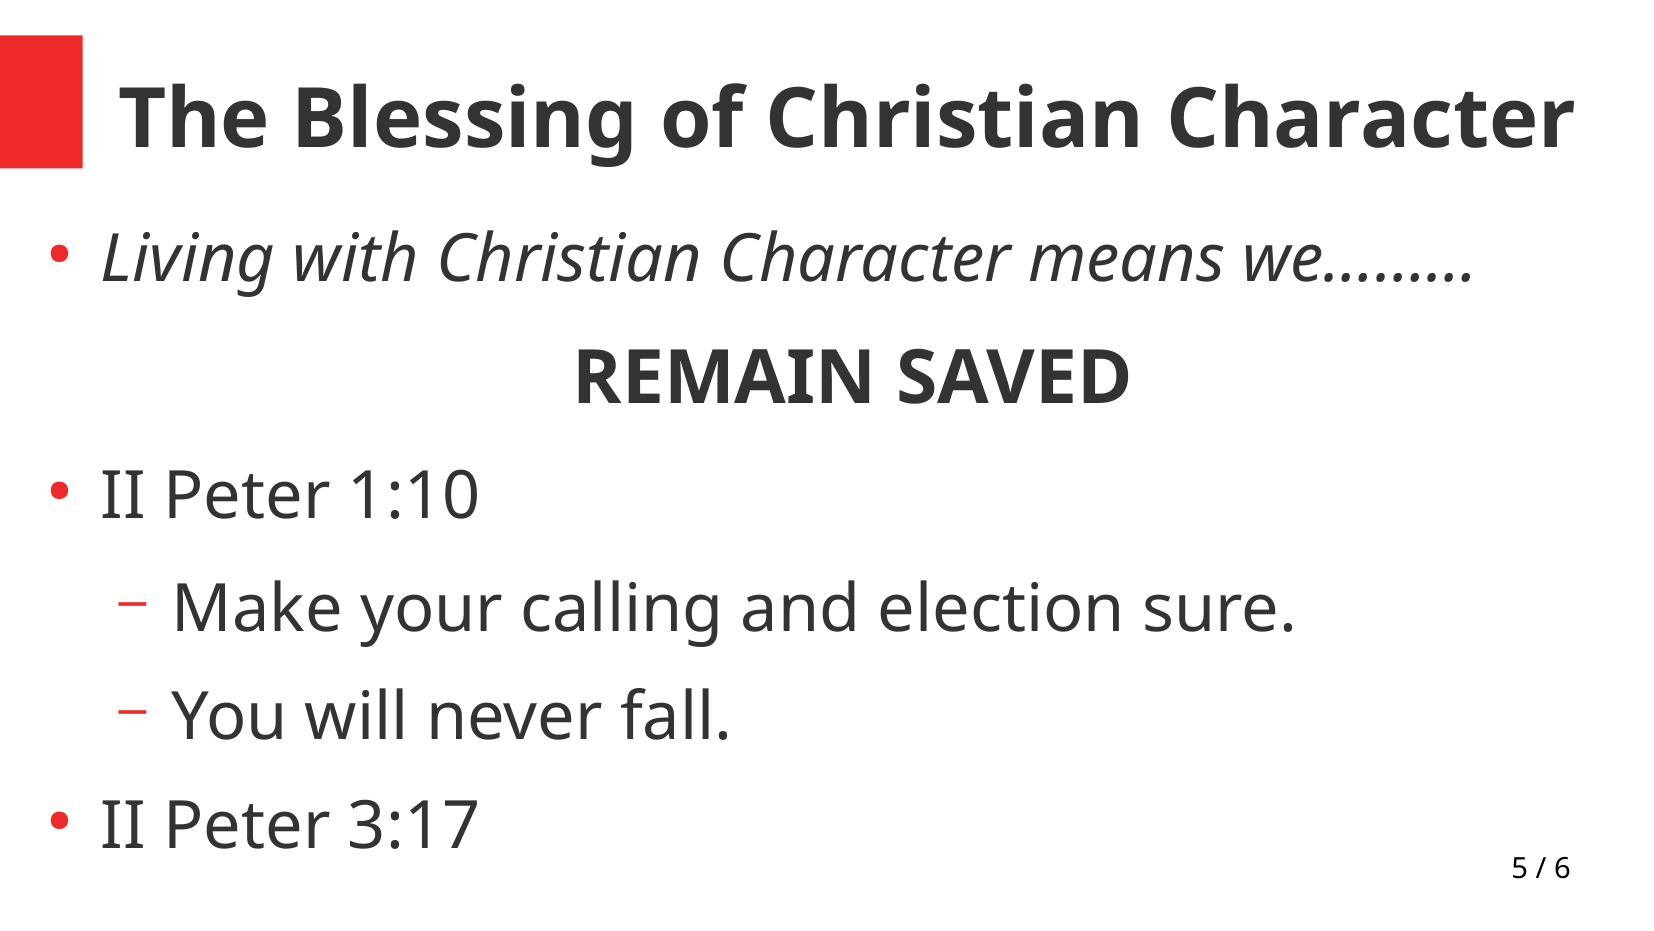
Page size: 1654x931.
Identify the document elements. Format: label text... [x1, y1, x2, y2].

title The Blessing of Christian Character [118, 1, 1636, 228]
list Living with Christian Character means we……… REMAIN SAVED II Peter 1:10 Make your calling and election sure. You will never fall. II Peter 3:17 [30, 210, 1606, 916]
